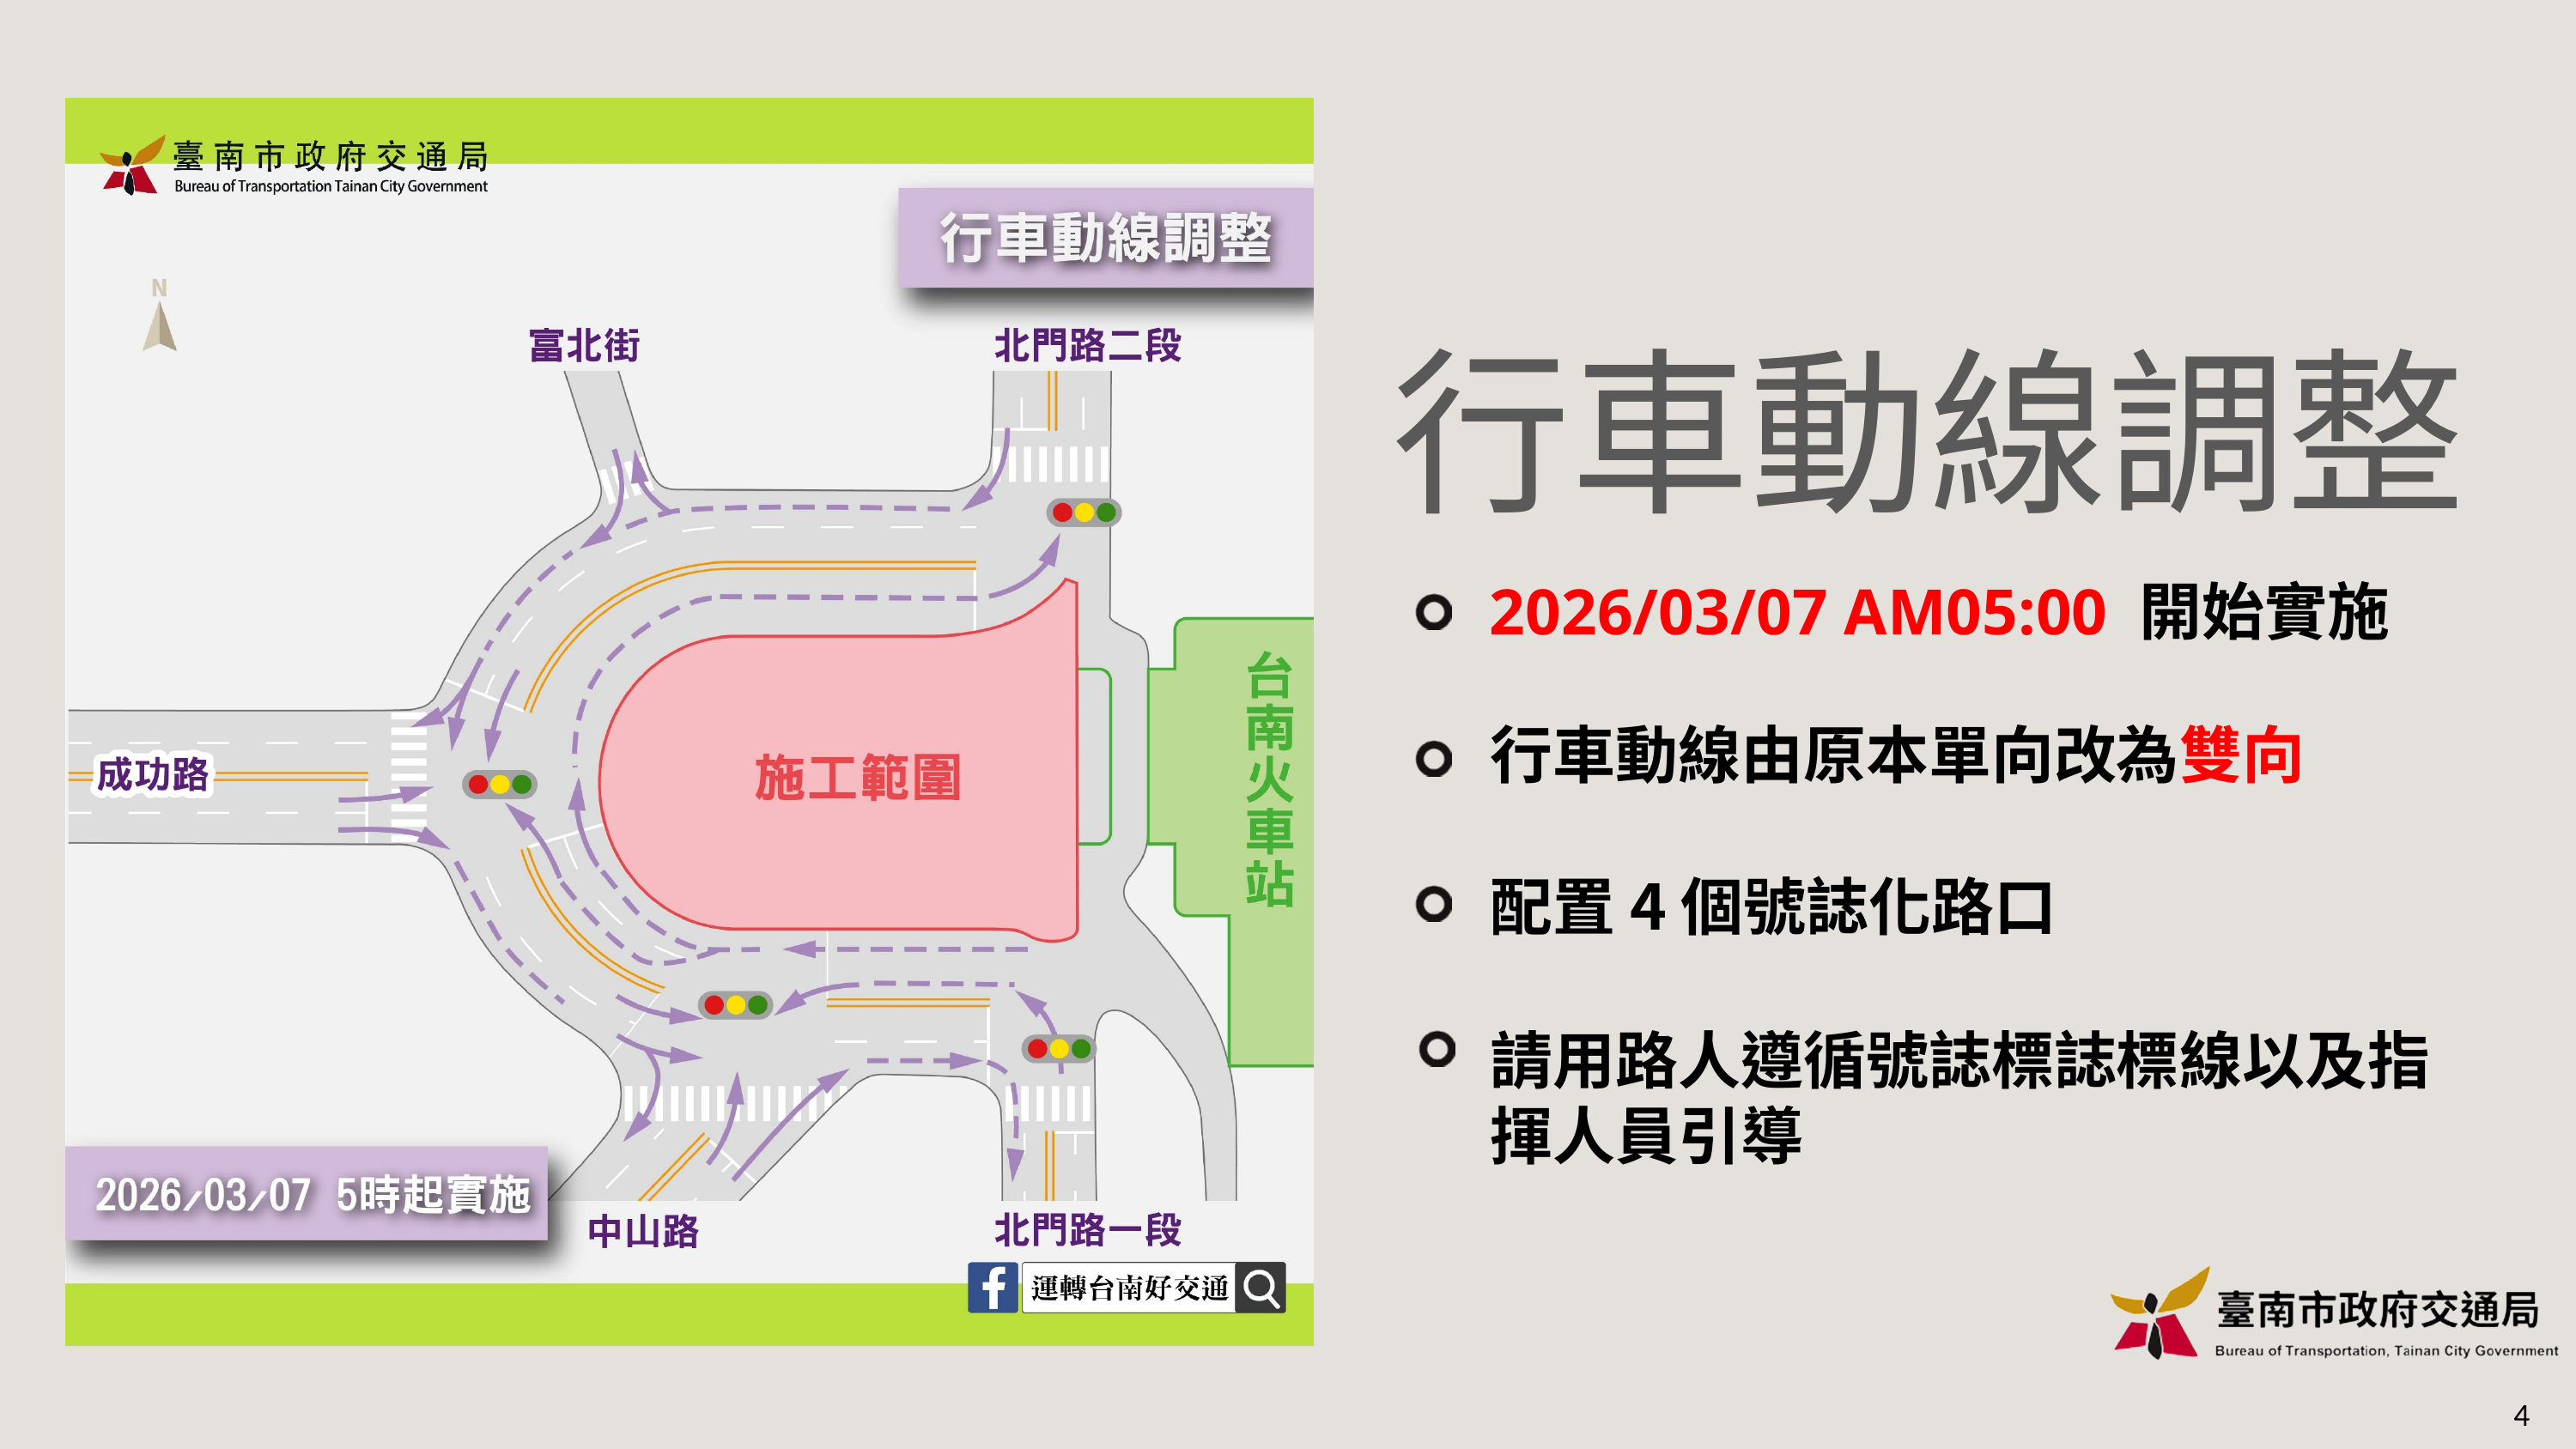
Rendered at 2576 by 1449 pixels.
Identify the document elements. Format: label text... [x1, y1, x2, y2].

picture [2071, 1253, 2576, 1362]
picture [1415, 593, 1452, 630]
text_box 請用路人遵循號誌標誌標線以及指揮人員引導 [1490, 1022, 2477, 1173]
text_box 4 [2500, 1387, 2576, 1440]
picture [1419, 1030, 1455, 1067]
text_box 行車動線調整 [1392, 177, 2576, 535]
text_box 2026/03/07 AM05:00 開始實施 [1490, 572, 2499, 648]
picture [1415, 740, 1452, 777]
text_box 行車動線由原本單向改為雙向 [1490, 716, 2477, 791]
picture [1415, 885, 1452, 922]
text_box 配置4個號誌化路口 [1490, 867, 2477, 943]
picture [65, 98, 1314, 1346]
